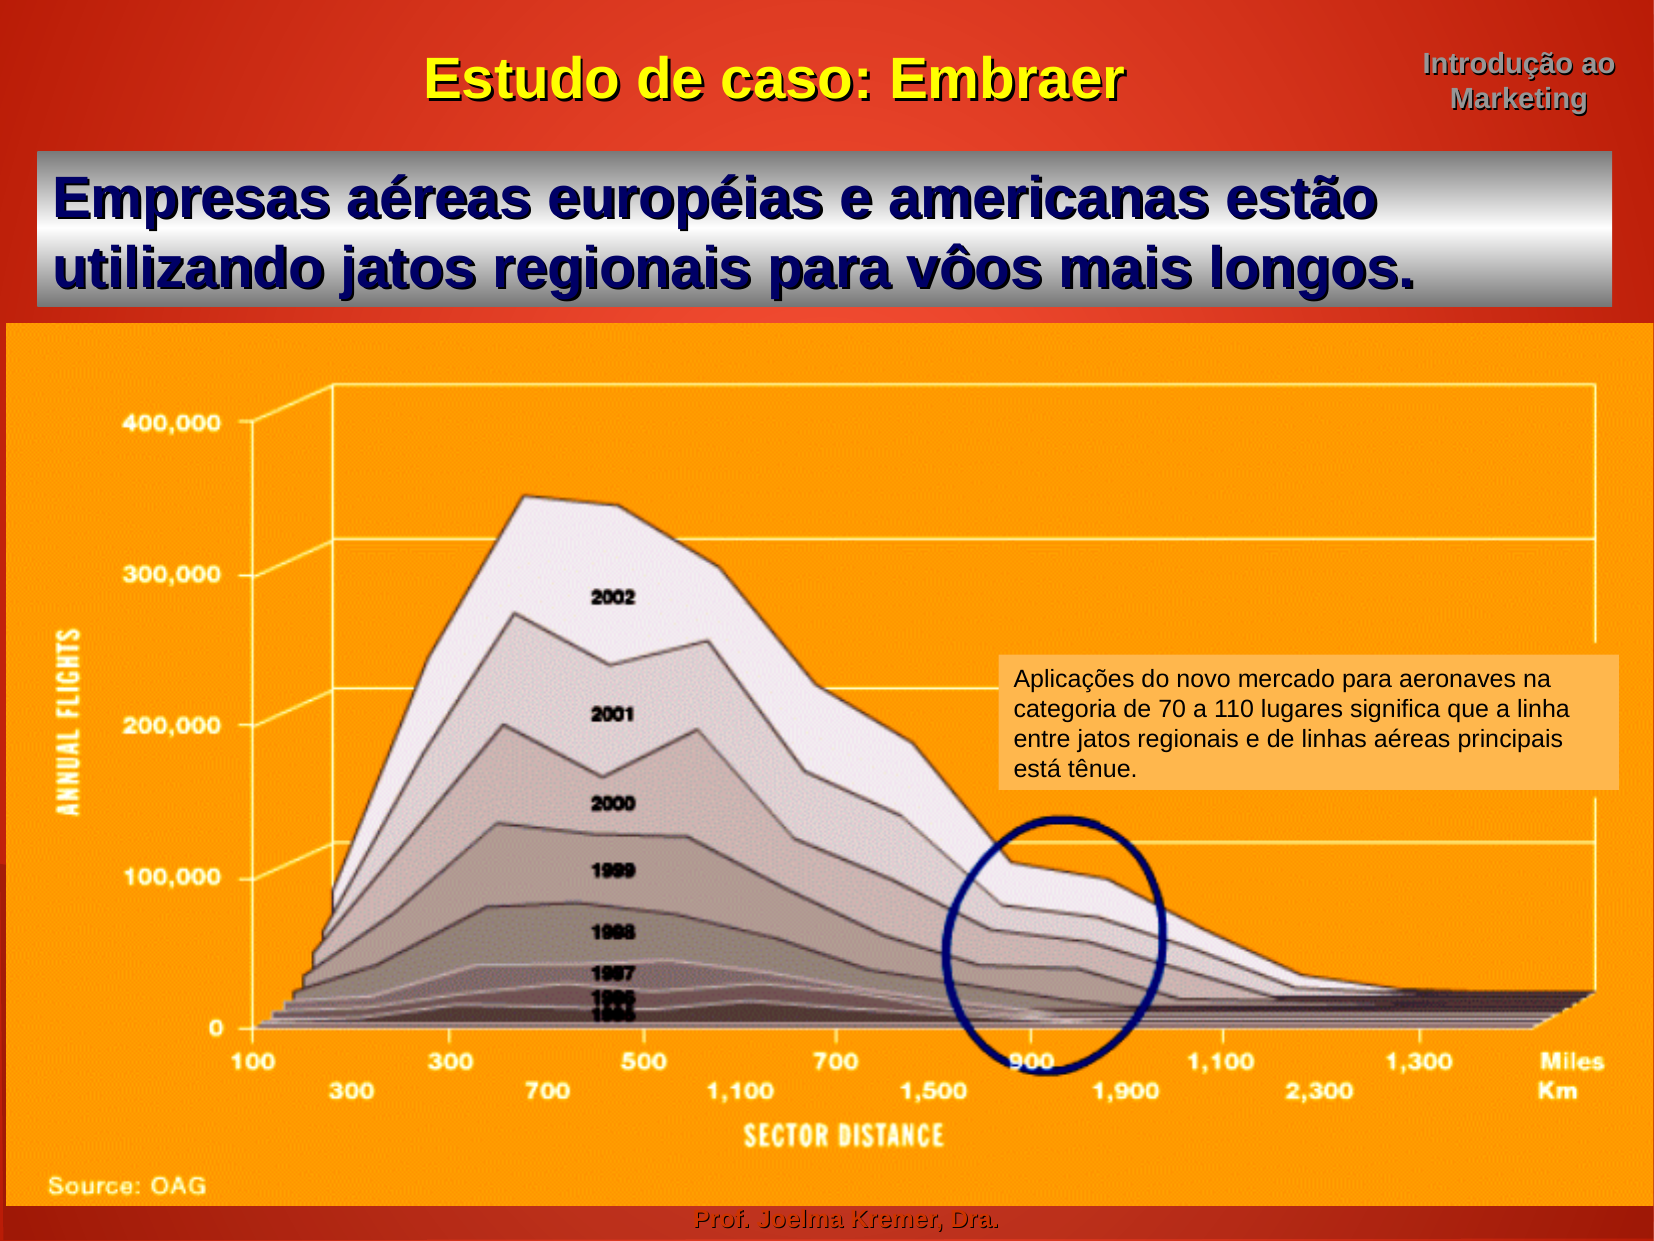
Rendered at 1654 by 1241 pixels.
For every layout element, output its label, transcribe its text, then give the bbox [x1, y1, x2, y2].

text_box Aplicações do novo mercado para aeronaves na categoria de 70 a 110 lugares significa que a linha entre jatos regionais e de linhas aéreas principais está tênue. [998, 654, 1619, 790]
text_box Empresas aéreas européias e americanas estão utilizando jatos regionais para vôos mais longos. [37, 151, 1613, 307]
text_box Prof. Joelma Kremer, Dra. [566, 1206, 1127, 1241]
chart [6, 323, 1654, 1206]
title Introdução ao Marketing [1386, 21, 1652, 139]
text_box Estudo de caso: Embraer [188, 33, 1361, 119]
